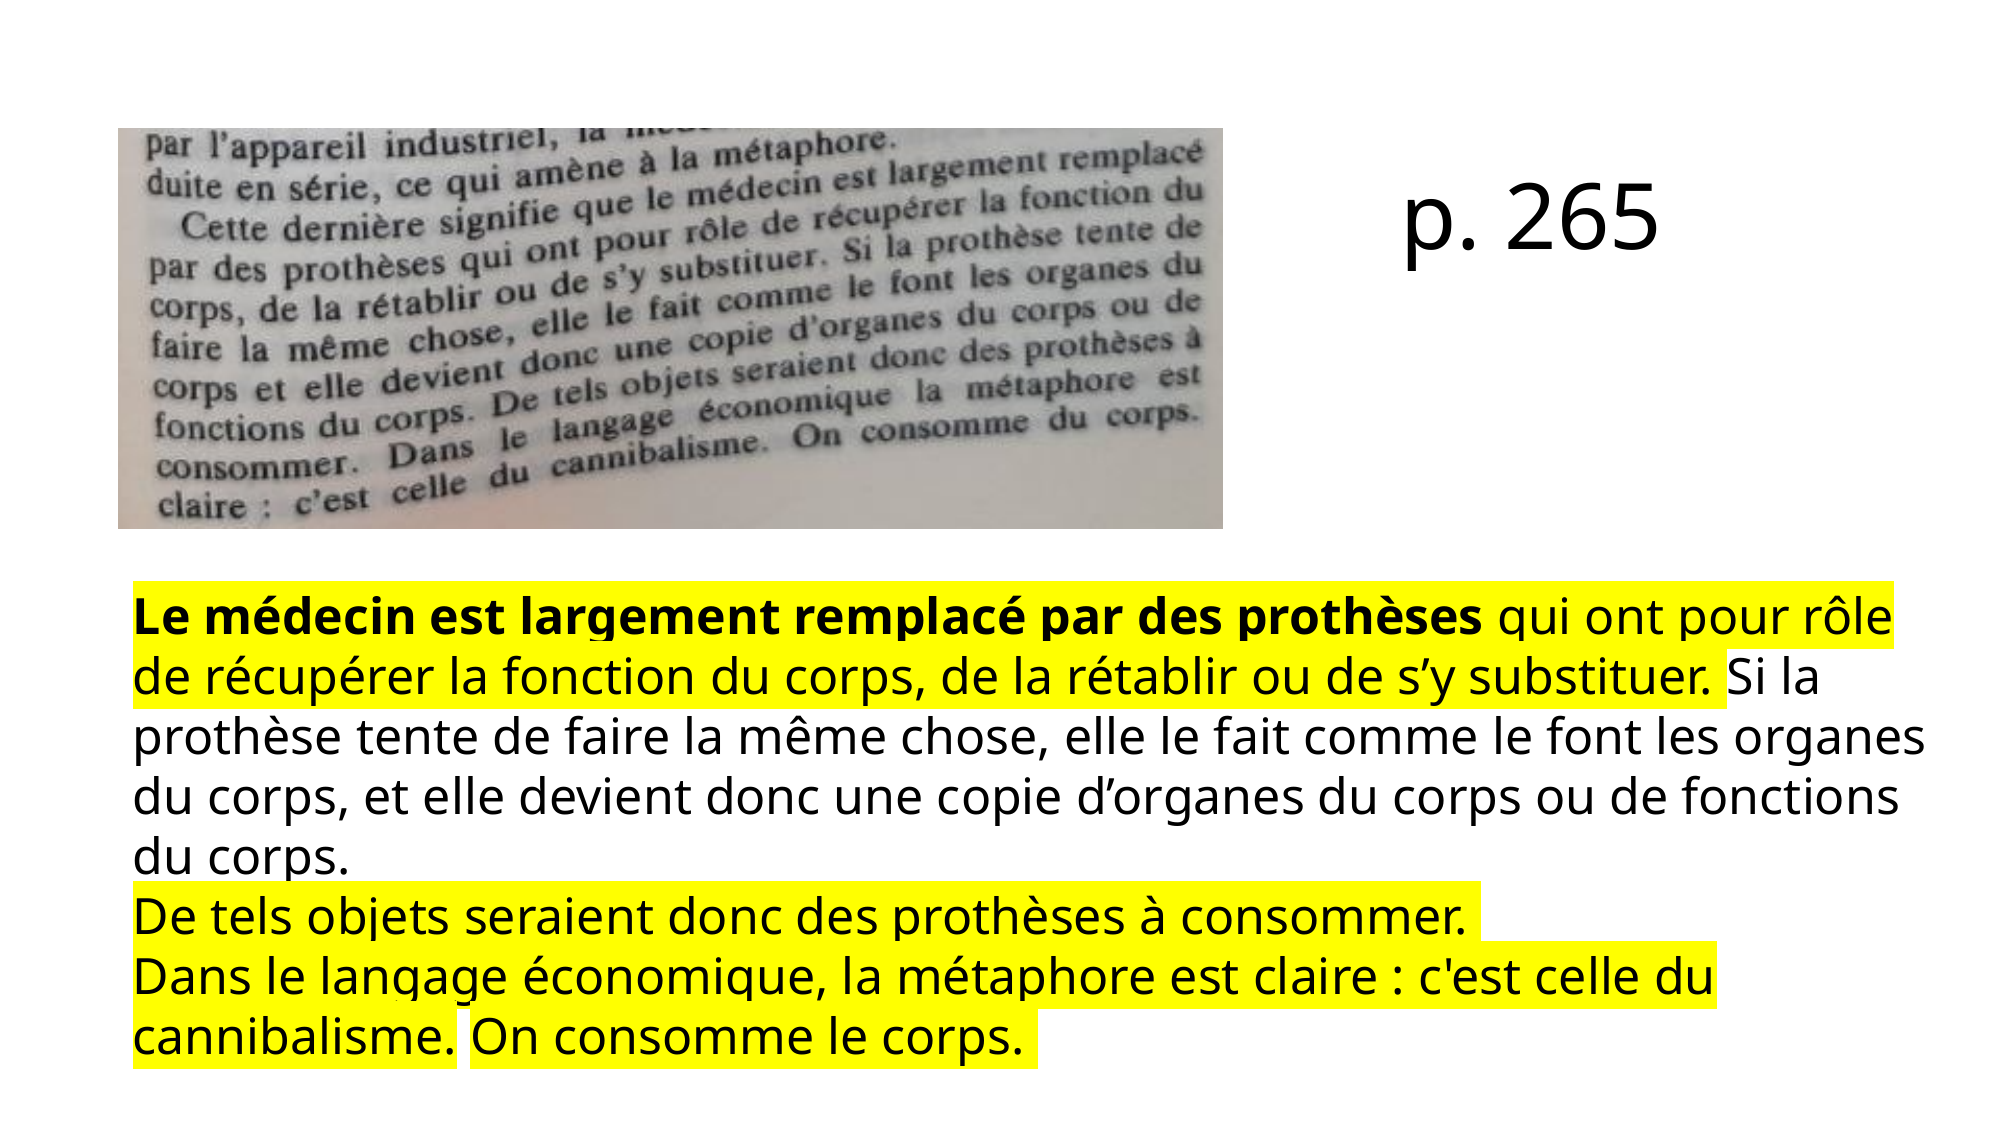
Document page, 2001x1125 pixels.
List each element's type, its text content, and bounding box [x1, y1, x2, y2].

text_box Le médecin est largement remplacé par des prothèses qui ont pour rôle de récupérer la fonction du corps, de la rétablir ou de s’y substituer. Si la prothèse tente de faire la même chose, elle le fait comme le font les organes du corps, et elle devient donc une copie d’organes du corps ou de fonctions du corps. De tels objets seraient donc des prothèses à consommer. Dans le langage économique, la métaphore est claire : c'est celle du cannibalisme. On consomme le corps. [118, 577, 1966, 1072]
picture [118, 128, 1223, 529]
title p. 265 [1180, 111, 1882, 329]
